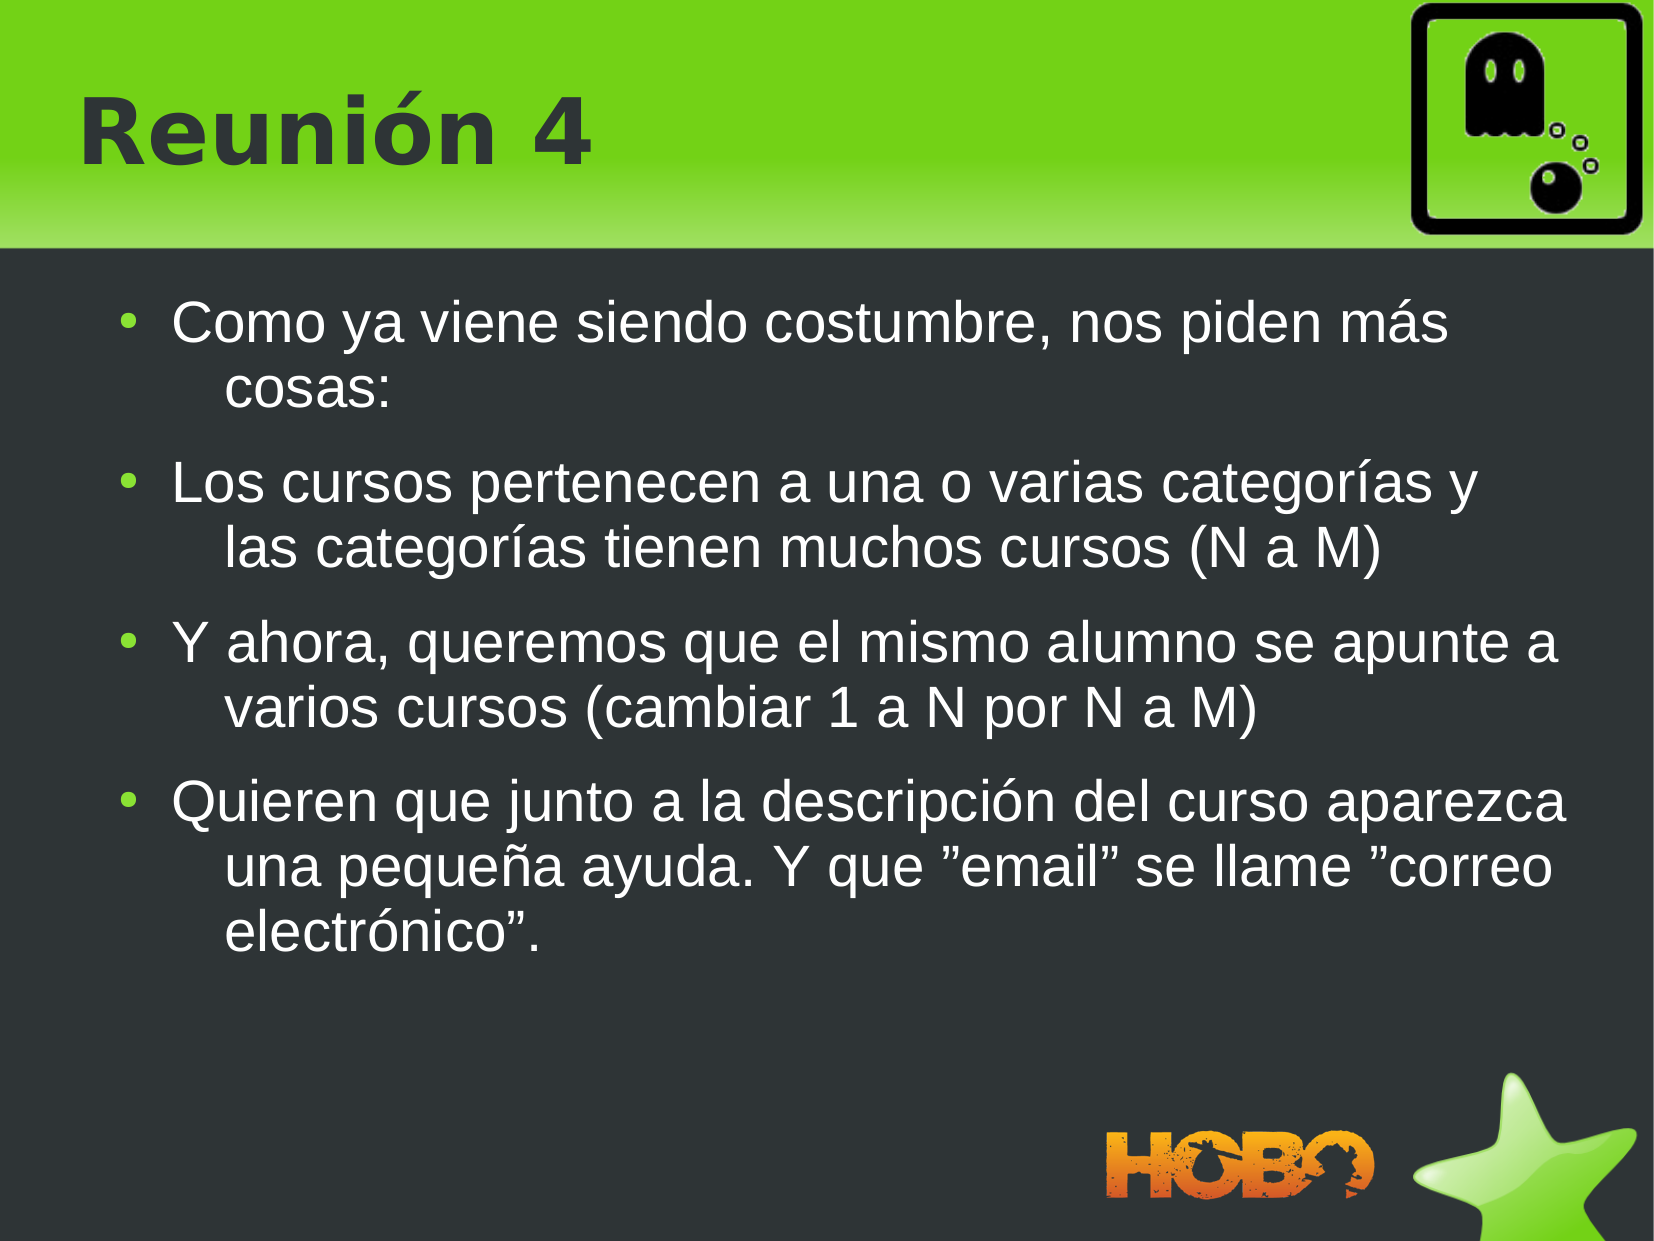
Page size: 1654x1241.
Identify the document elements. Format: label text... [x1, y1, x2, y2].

list Como ya viene siendo costumbre, nos piden más cosas: Los cursos pertenecen a una o varias categorías y las categorías tienen muchos cursos (N a M) Y ahora, queremos que el mismo alumno se apunte a varios cursos (cambiar 1 a N por N a M) Quieren que junto a la descripción del curso aparezca una pequeña ayuda. Y que ”email” se llame ”correo electrónico”. [82, 290, 1571, 1094]
picture [0, 0, 1654, 1241]
title Reunión 4 [76, 36, 1565, 229]
